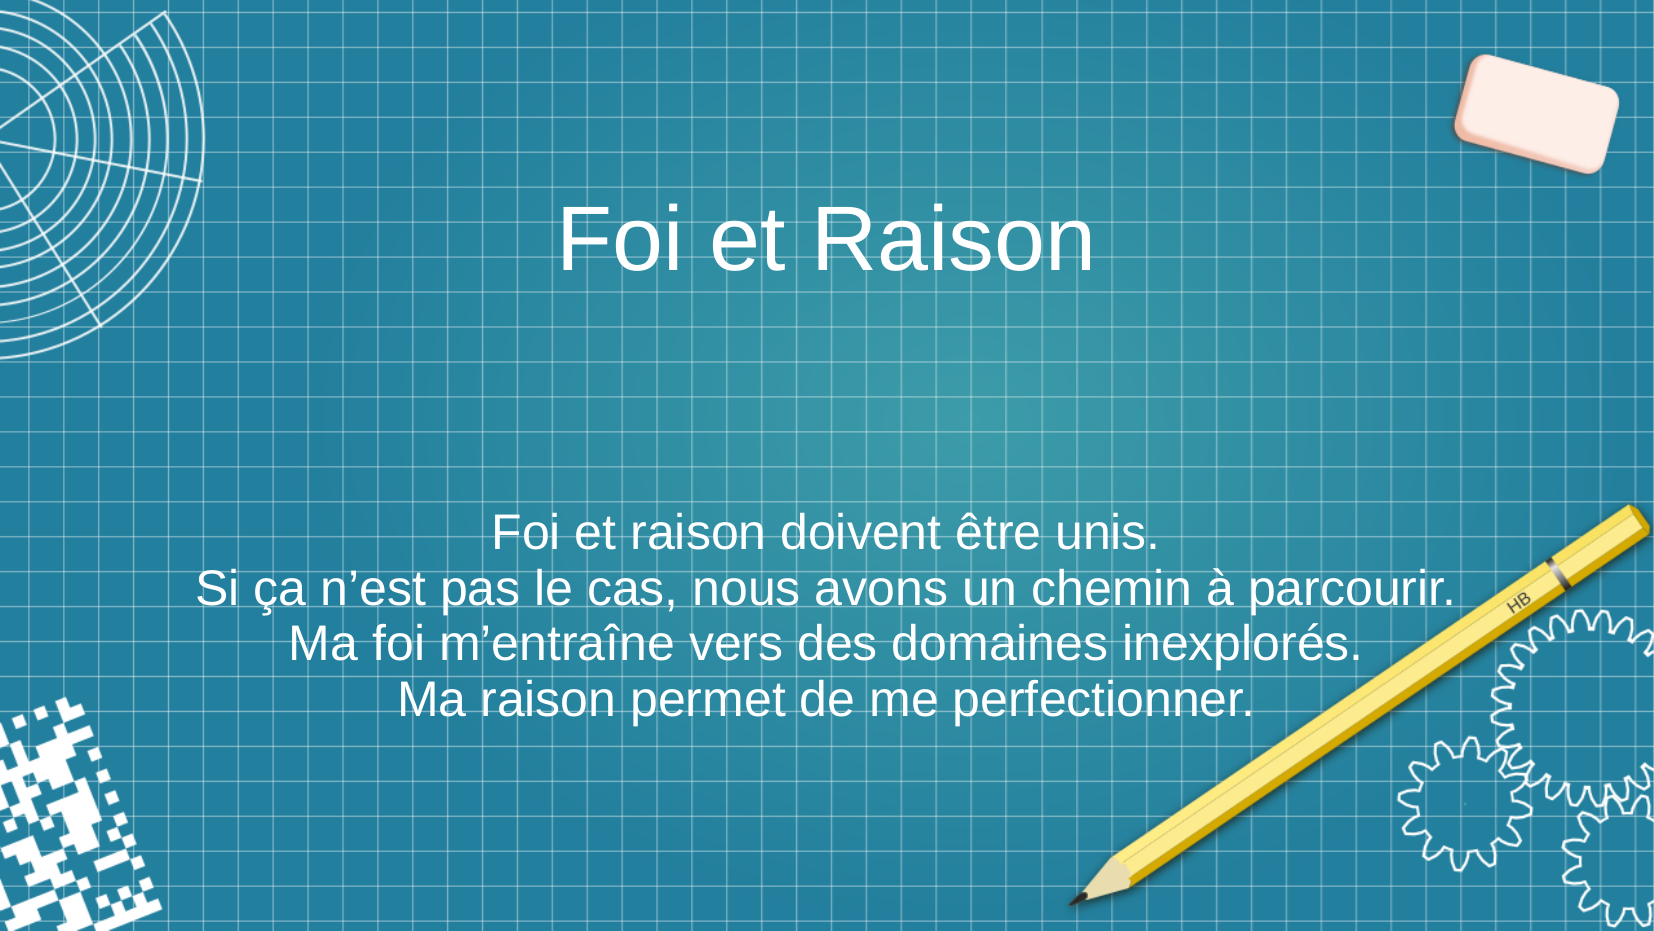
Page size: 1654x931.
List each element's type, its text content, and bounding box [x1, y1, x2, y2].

title Foi et Raison [82, 132, 1571, 346]
subtitle Foi et raison doivent être unis. Si ça n’est pas le cas, nous avons un chemin à parcourir. Ma foi m’entraîne vers des domaines inexplorés. Ma raison permet de me perfectionner. [82, 389, 1571, 842]
picture [0, 0, 1654, 931]
